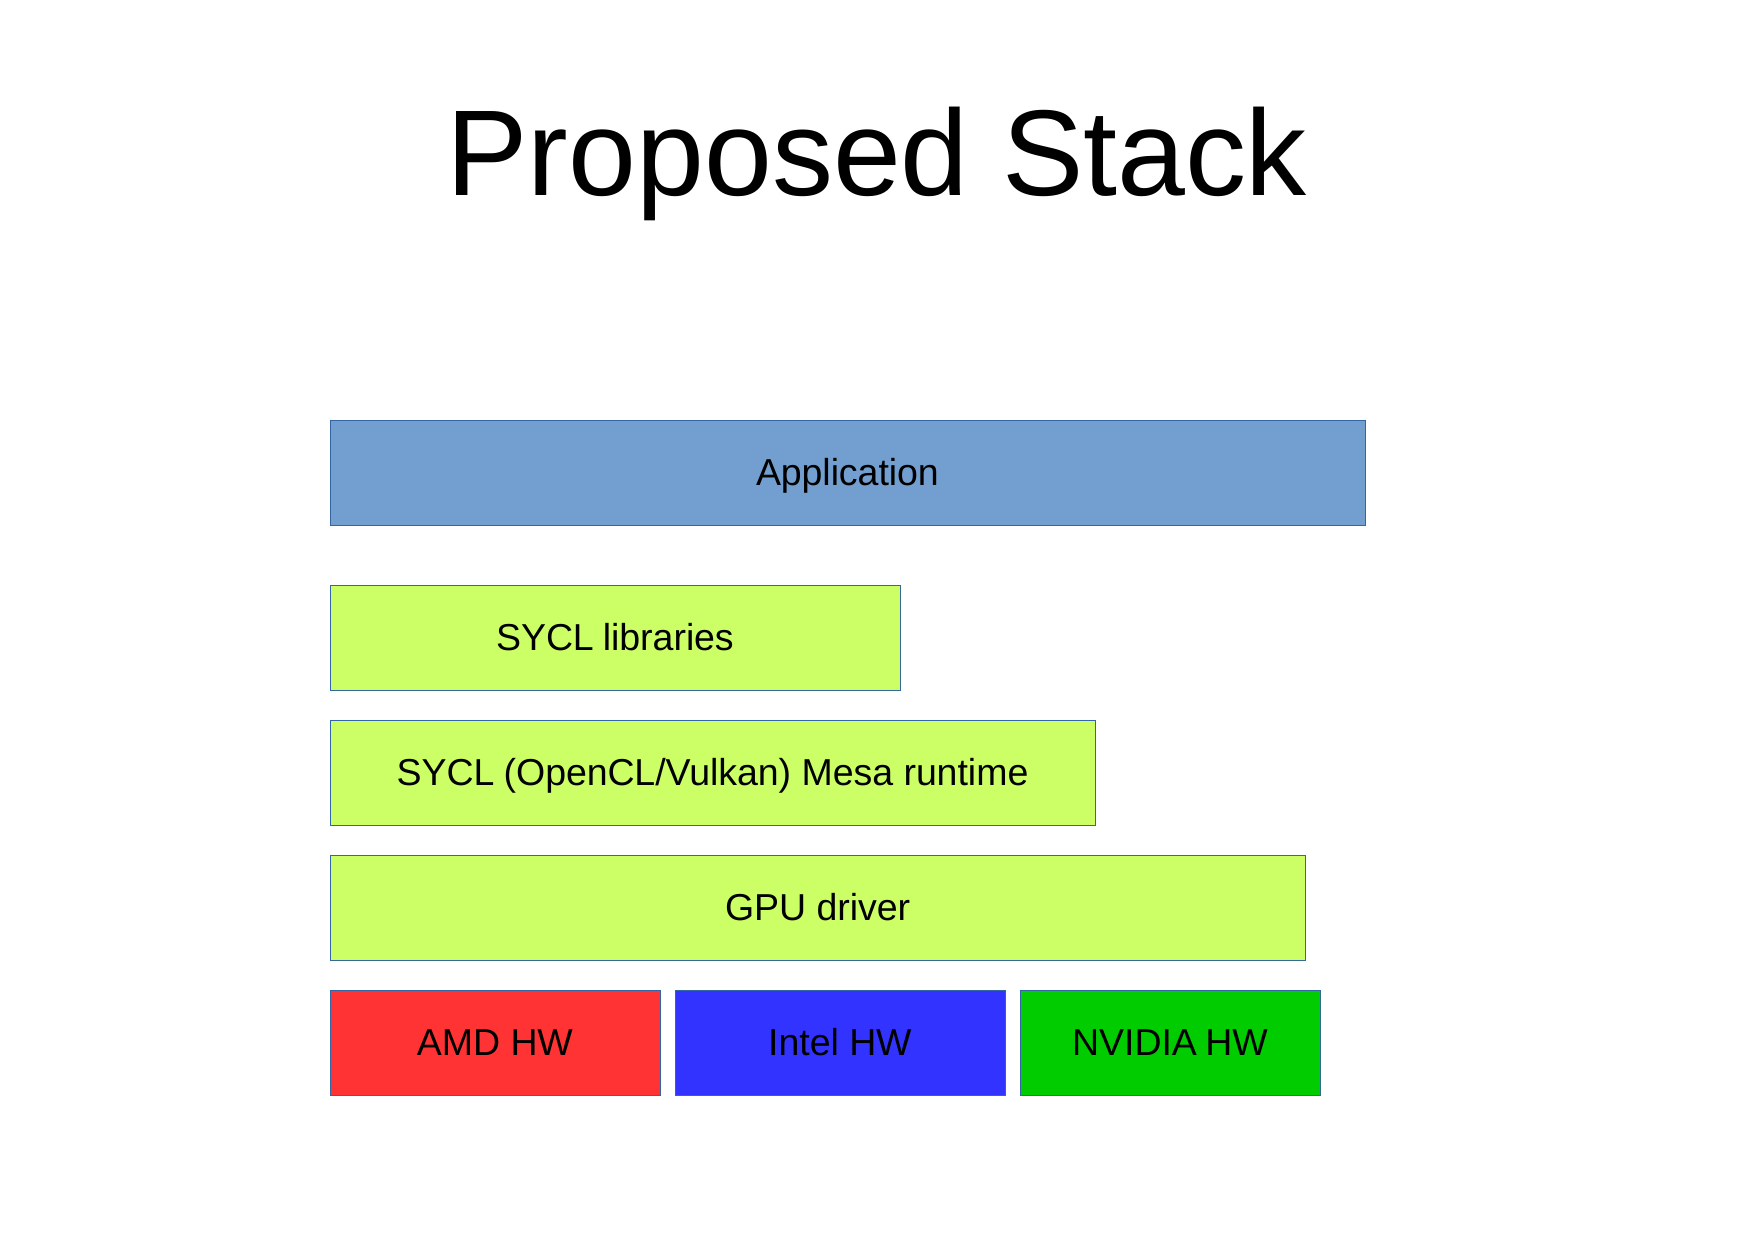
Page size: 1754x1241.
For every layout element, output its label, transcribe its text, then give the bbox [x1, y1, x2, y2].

text_box SYCL (OpenCL/Vulkan) Mesa runtime [330, 720, 1096, 826]
title Proposed Stack [87, 49, 1667, 257]
text_box NVIDIA HW [1020, 990, 1321, 1096]
text_box SYCL libraries [330, 585, 901, 691]
text_box AMD HW [330, 990, 661, 1096]
text_box Intel HW [675, 990, 1006, 1096]
text_box Application [330, 420, 1366, 526]
text_box GPU driver [330, 855, 1306, 961]
